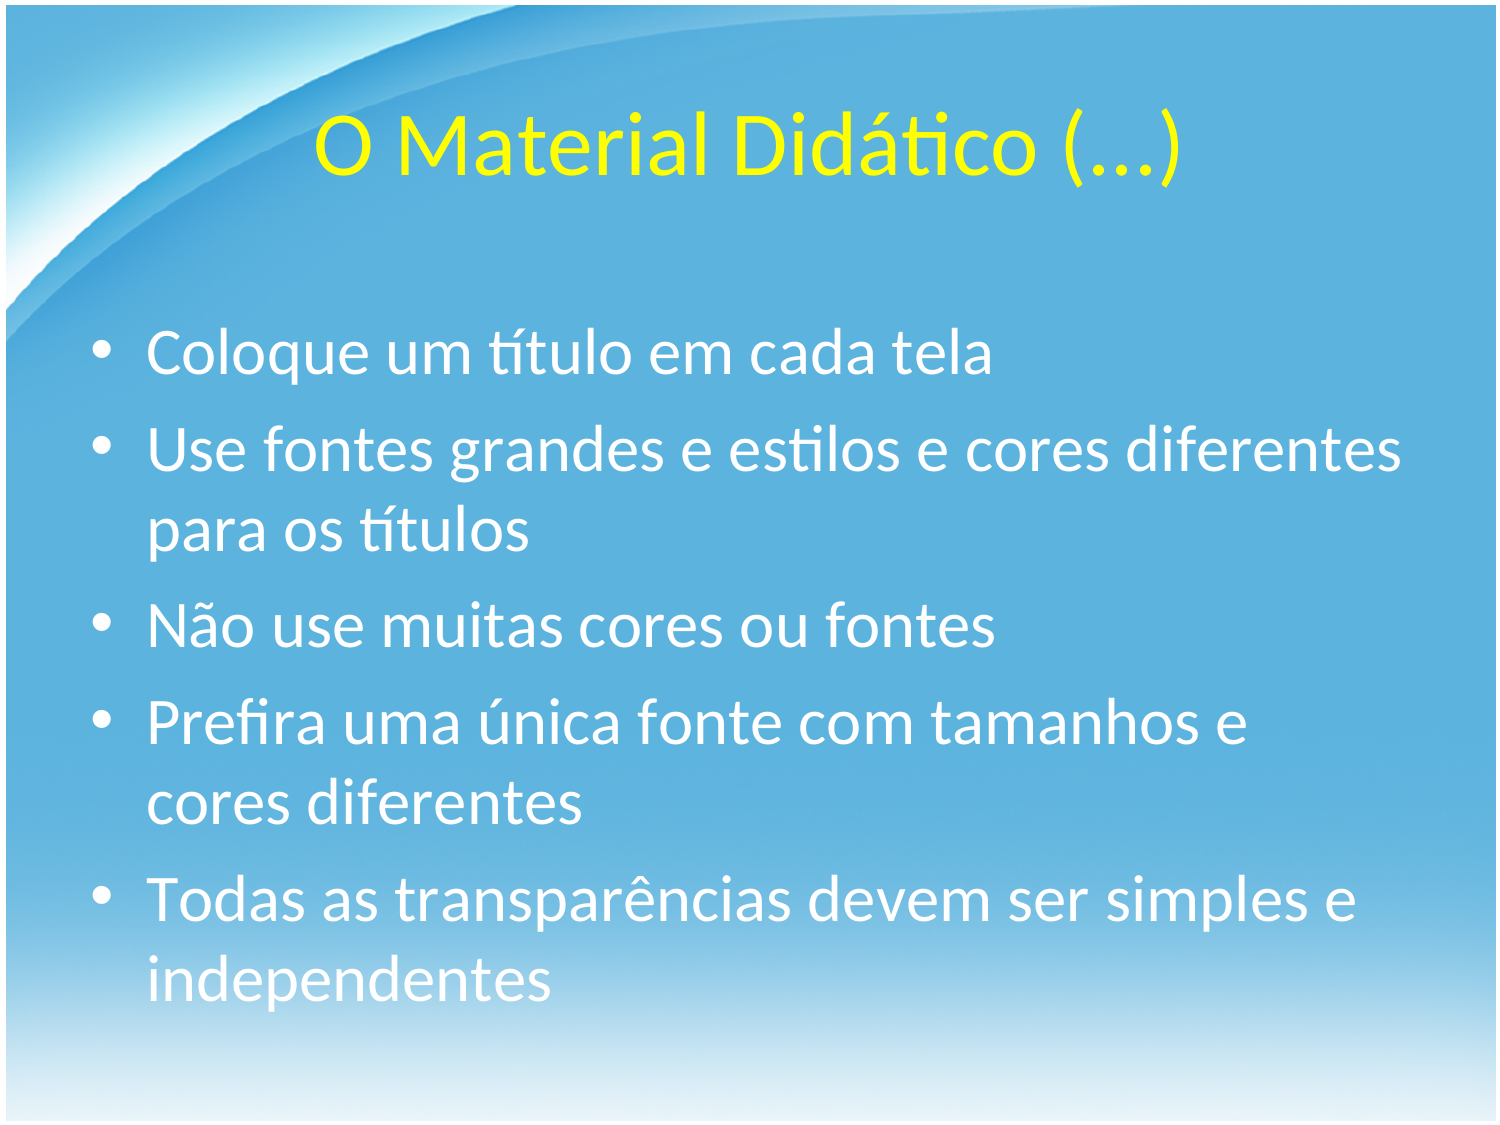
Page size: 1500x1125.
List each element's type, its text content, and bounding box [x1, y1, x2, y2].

text_box Coloque um título em cada tela Use fontes grandes e estilos e cores diferentes para os títulos Não use muitas cores ou fontes Prefira uma única fonte com tamanhos e cores diferentes Todas as transparências devem ser simples e independentes [75, 300, 1426, 1043]
picture [0, 0, 1500, 1125]
title O Material Didático (...) [75, 21, 1425, 257]
